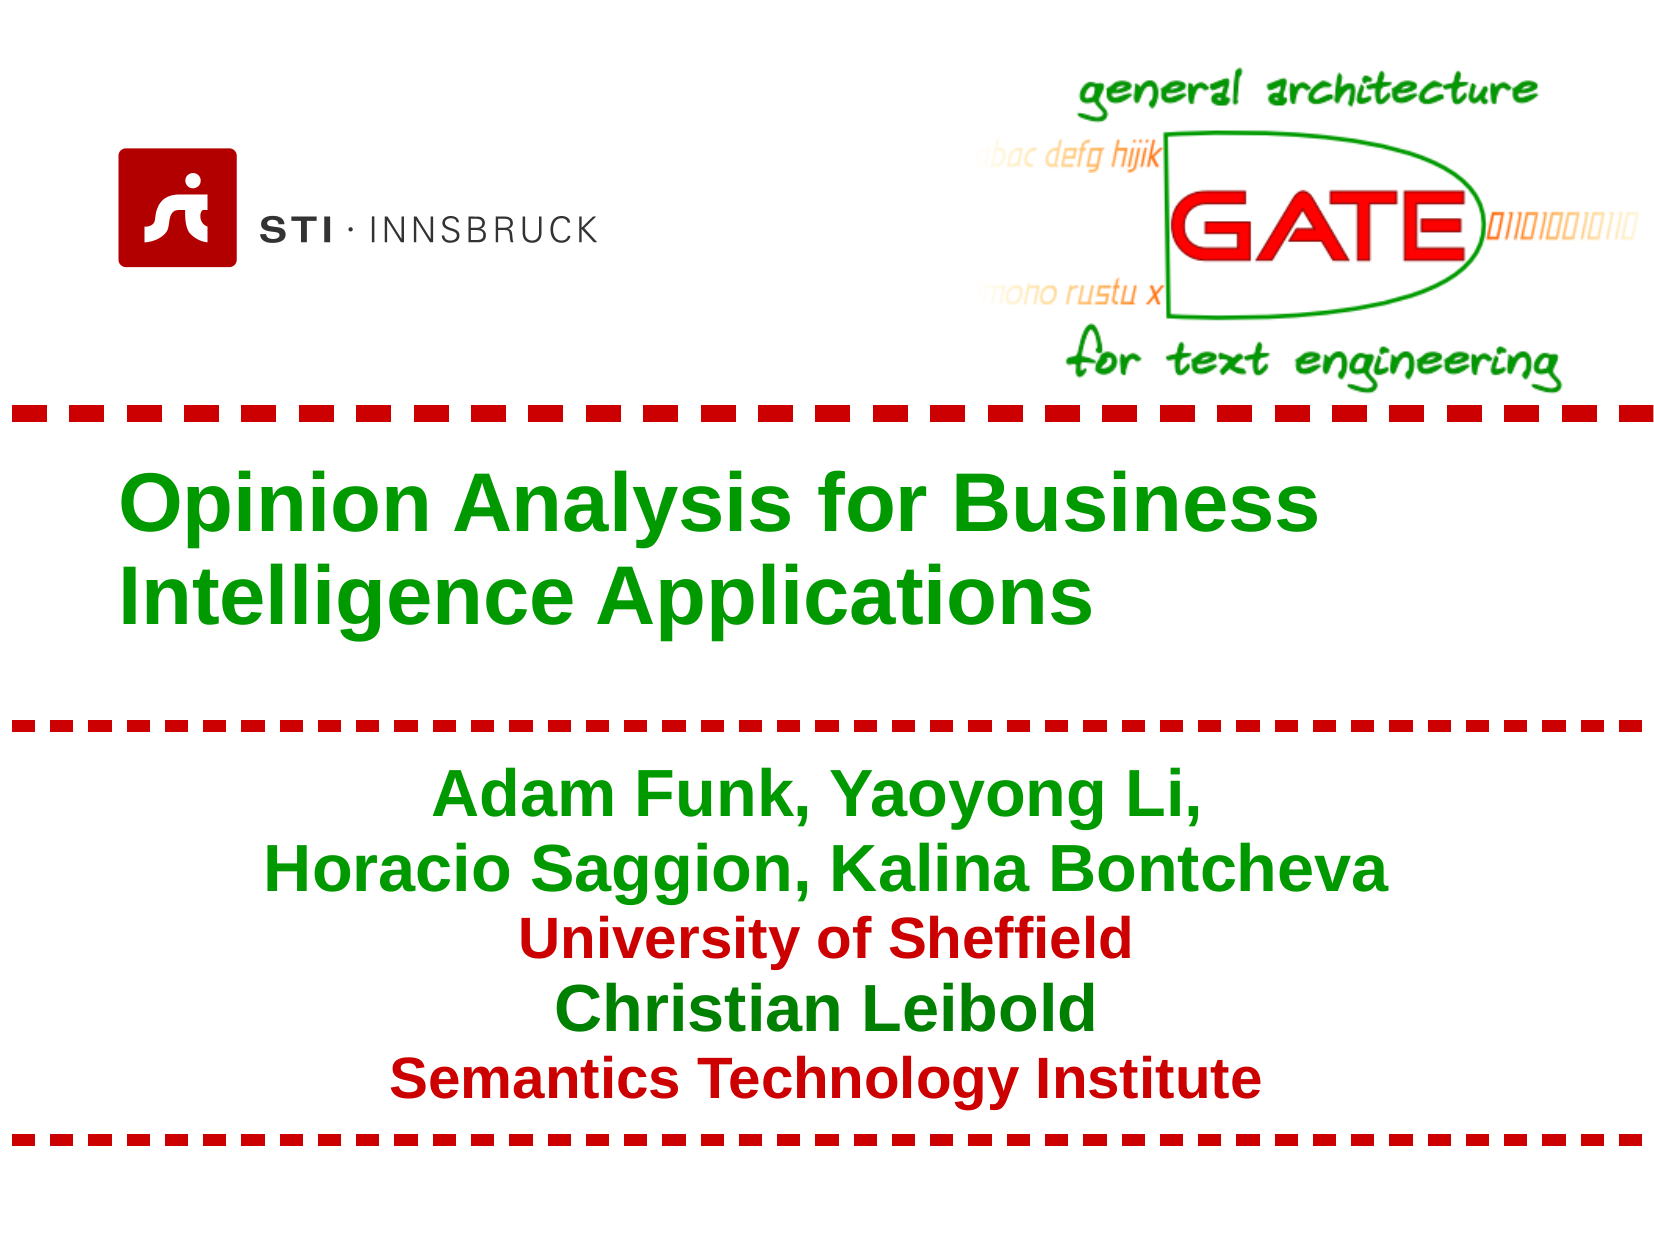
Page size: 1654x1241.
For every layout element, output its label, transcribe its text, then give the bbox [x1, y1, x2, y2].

title Opinion Analysis for Business Intelligence Applications [118, 453, 1571, 646]
picture [974, 29, 1641, 441]
picture [59, 88, 656, 324]
title Adam Funk, Yaoyong Li, Horacio Saggion, Kalina Bontcheva University of Sheffield Christian Leibold Semantics Technology Institute [115, 755, 1539, 1111]
